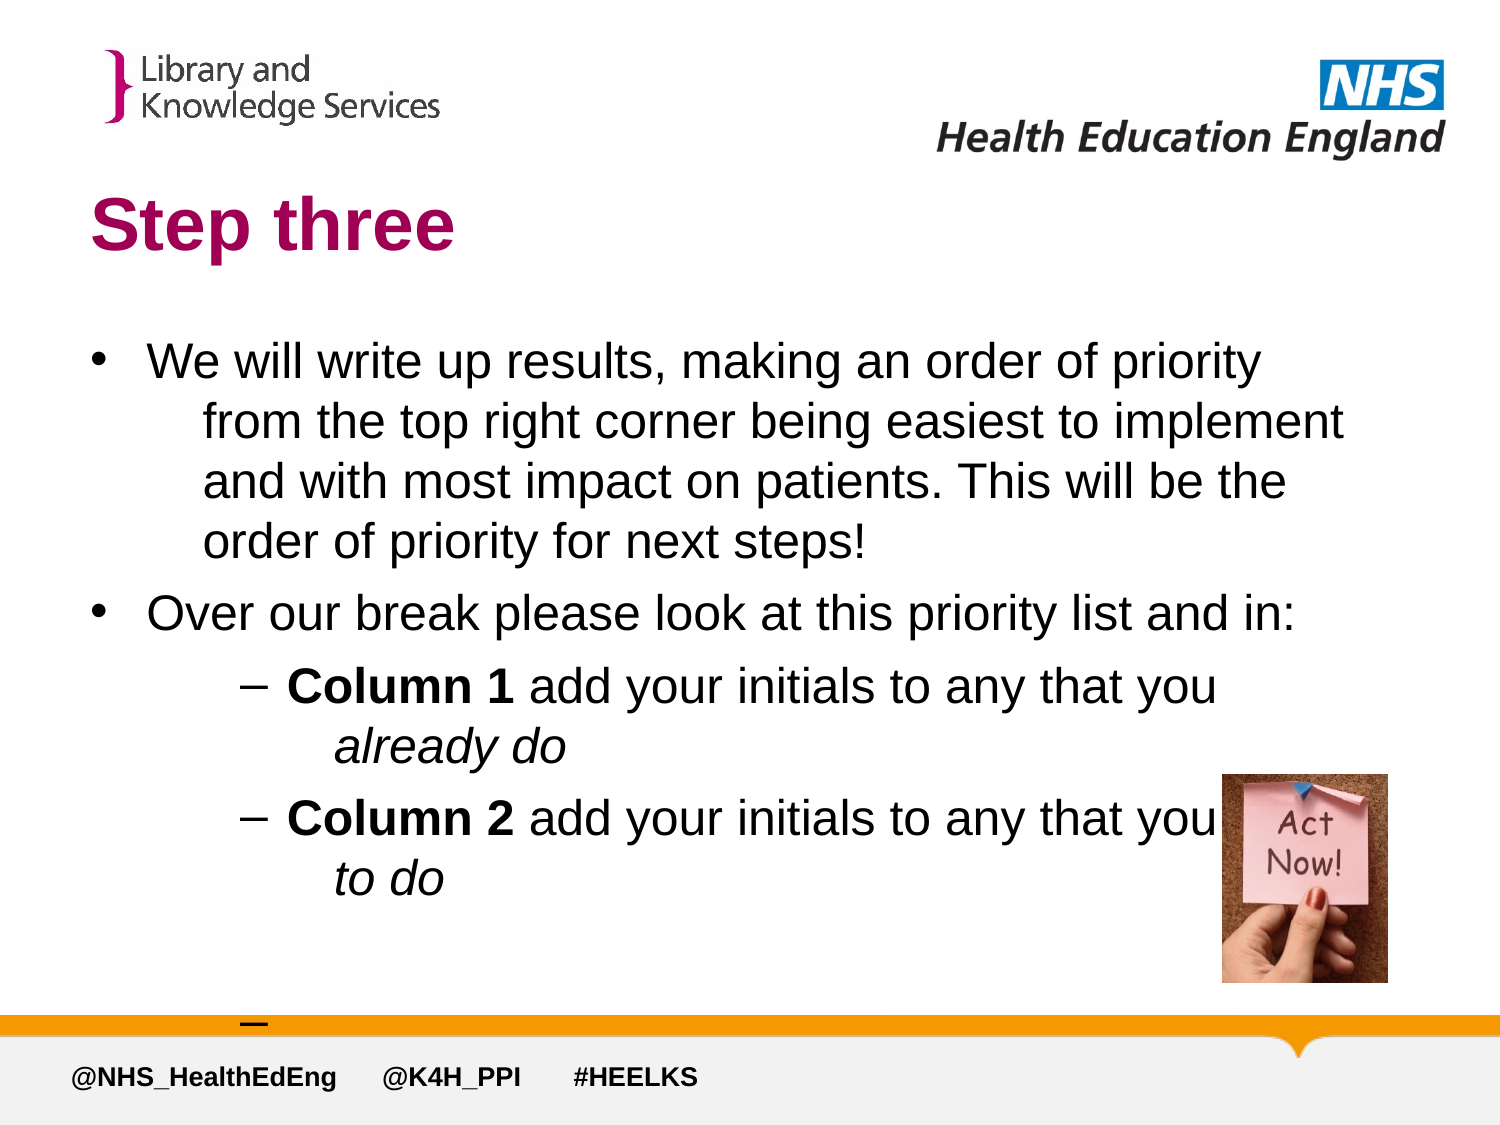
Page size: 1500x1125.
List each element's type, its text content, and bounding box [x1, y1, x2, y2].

list We will write up results, making an order of priority from the top right corner being easiest to implement and with most impact on patients. This will be the order of priority for next steps! Over our break please look at this priority list and in: Column 1 add your initials to any that you already do Column 2 add your initials to any that you want to do [41, 302, 1392, 811]
title Step three [76, 196, 1352, 302]
picture [100, 42, 443, 131]
text_box @NHS_HealthEdEng @K4H_PPI #HEELKS [55, 1052, 932, 1113]
picture [1222, 774, 1388, 984]
